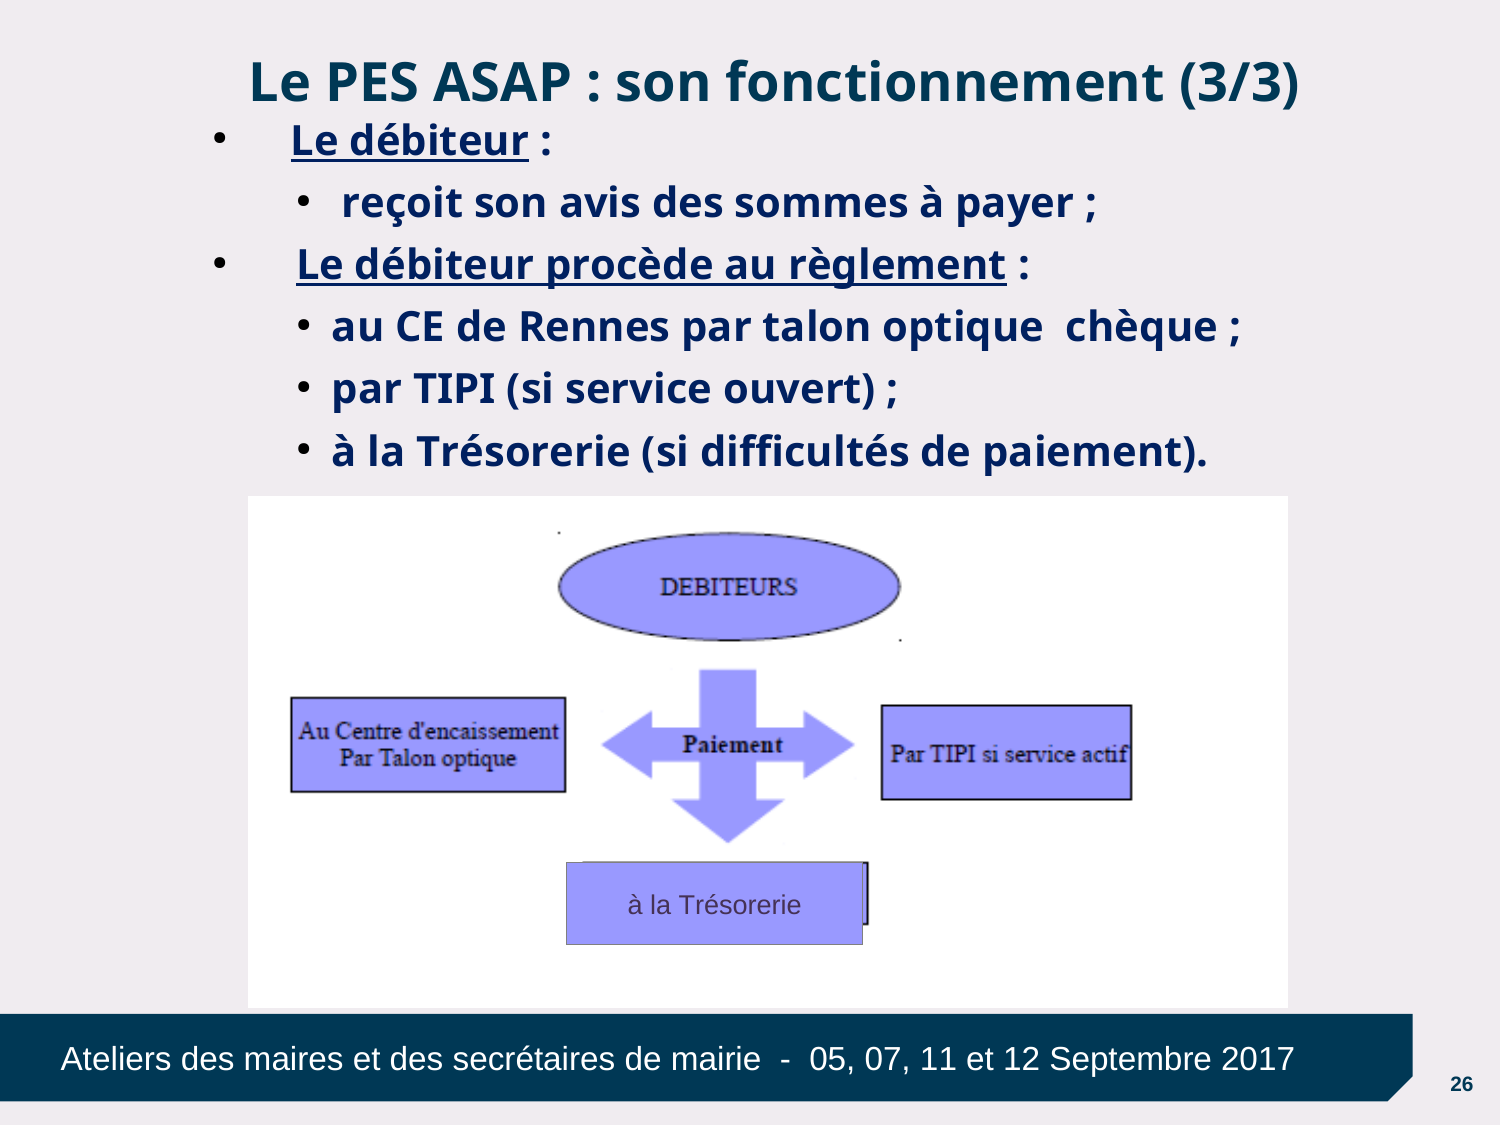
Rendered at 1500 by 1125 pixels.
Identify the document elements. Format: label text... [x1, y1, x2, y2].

title Le PES ASAP : son fonctionnement (3/3) [118, 23, 1433, 142]
list Le débiteur : reçoit son avis des sommes à payer ; Le débiteur procède au règlement : au CE de Rennes par talon optique chèque ; par TIPI (si service ouvert) ; à la Trésorerie (si difficultés de paiement). [212, 118, 1477, 530]
picture [248, 496, 1288, 1008]
text_box à la Trésorerie [566, 862, 863, 945]
